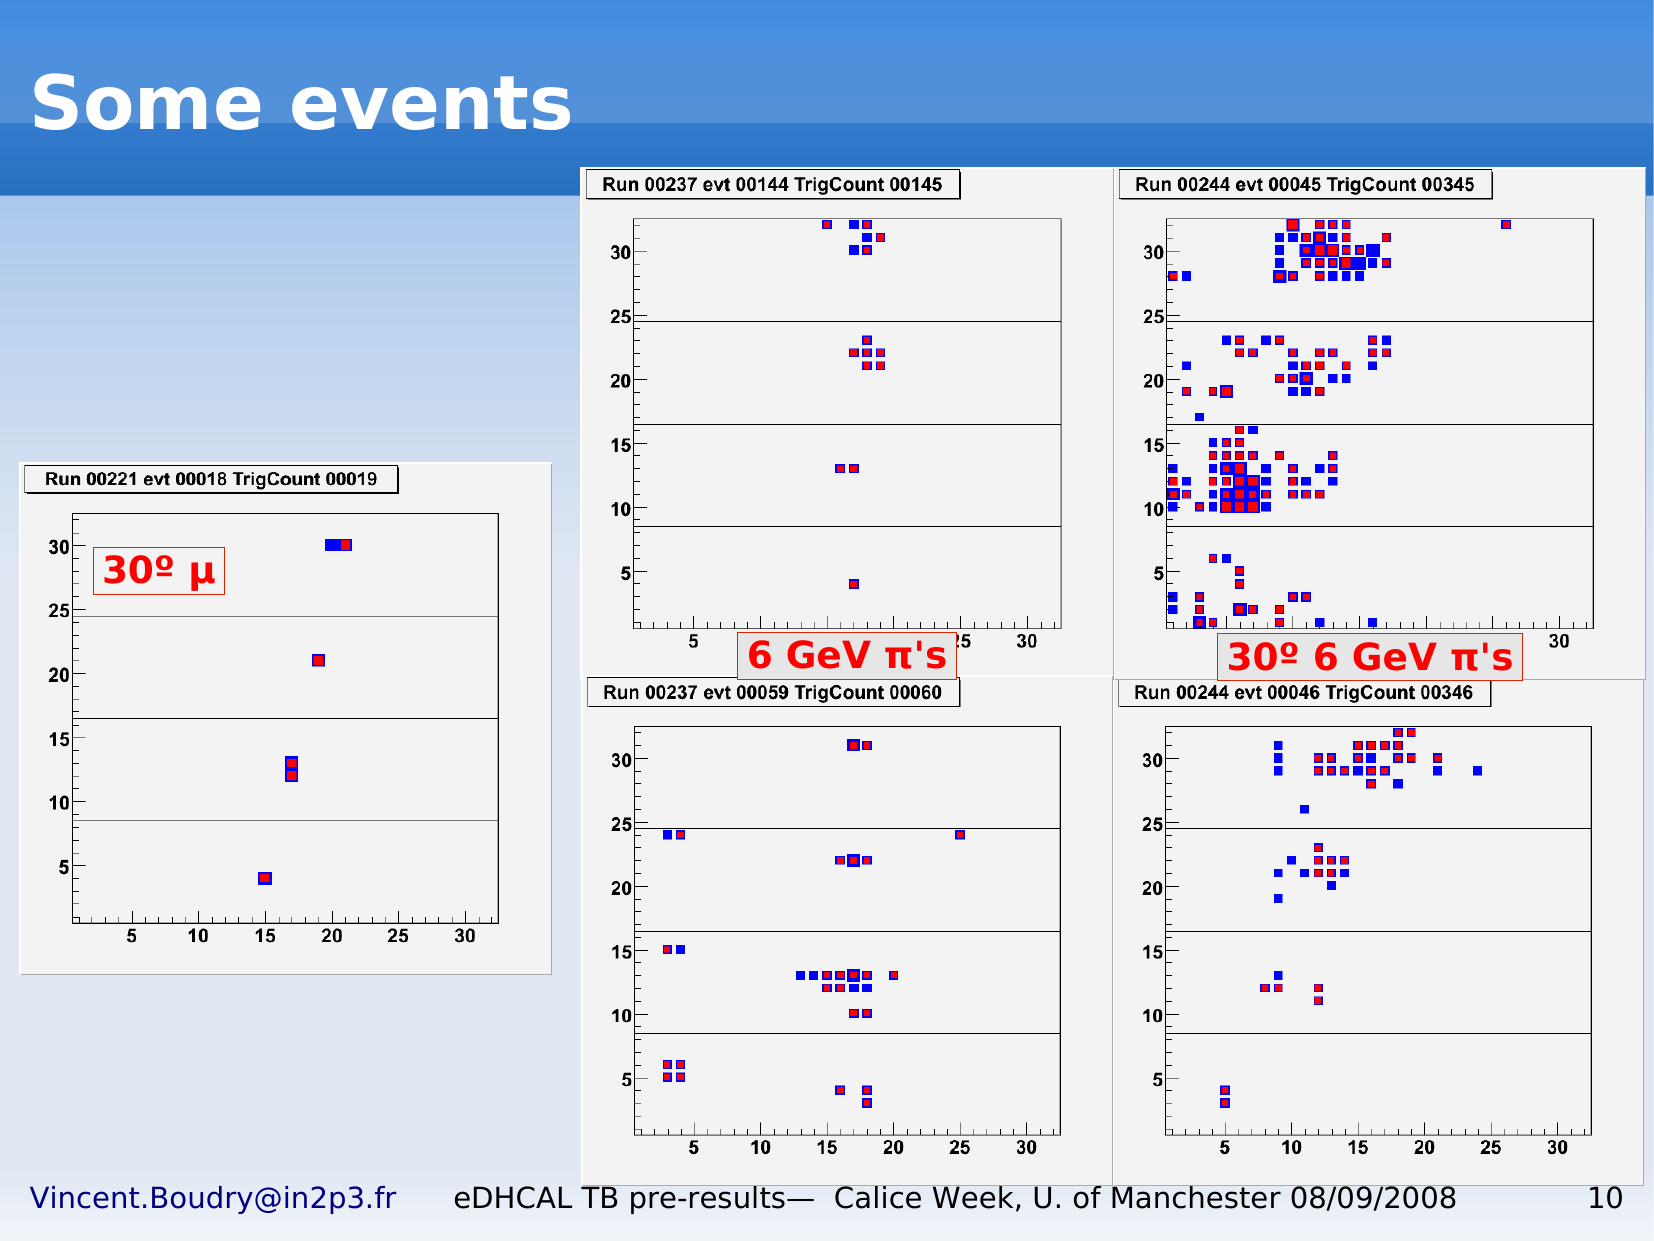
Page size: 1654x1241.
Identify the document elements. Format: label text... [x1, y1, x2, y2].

picture [0, 0, 1654, 1241]
text_box 30º μ [93, 547, 225, 595]
text_box 6 GeV π's [737, 632, 957, 680]
title Some events [29, 0, 1654, 207]
text_box 30º 6 GeV π's [1217, 633, 1523, 681]
